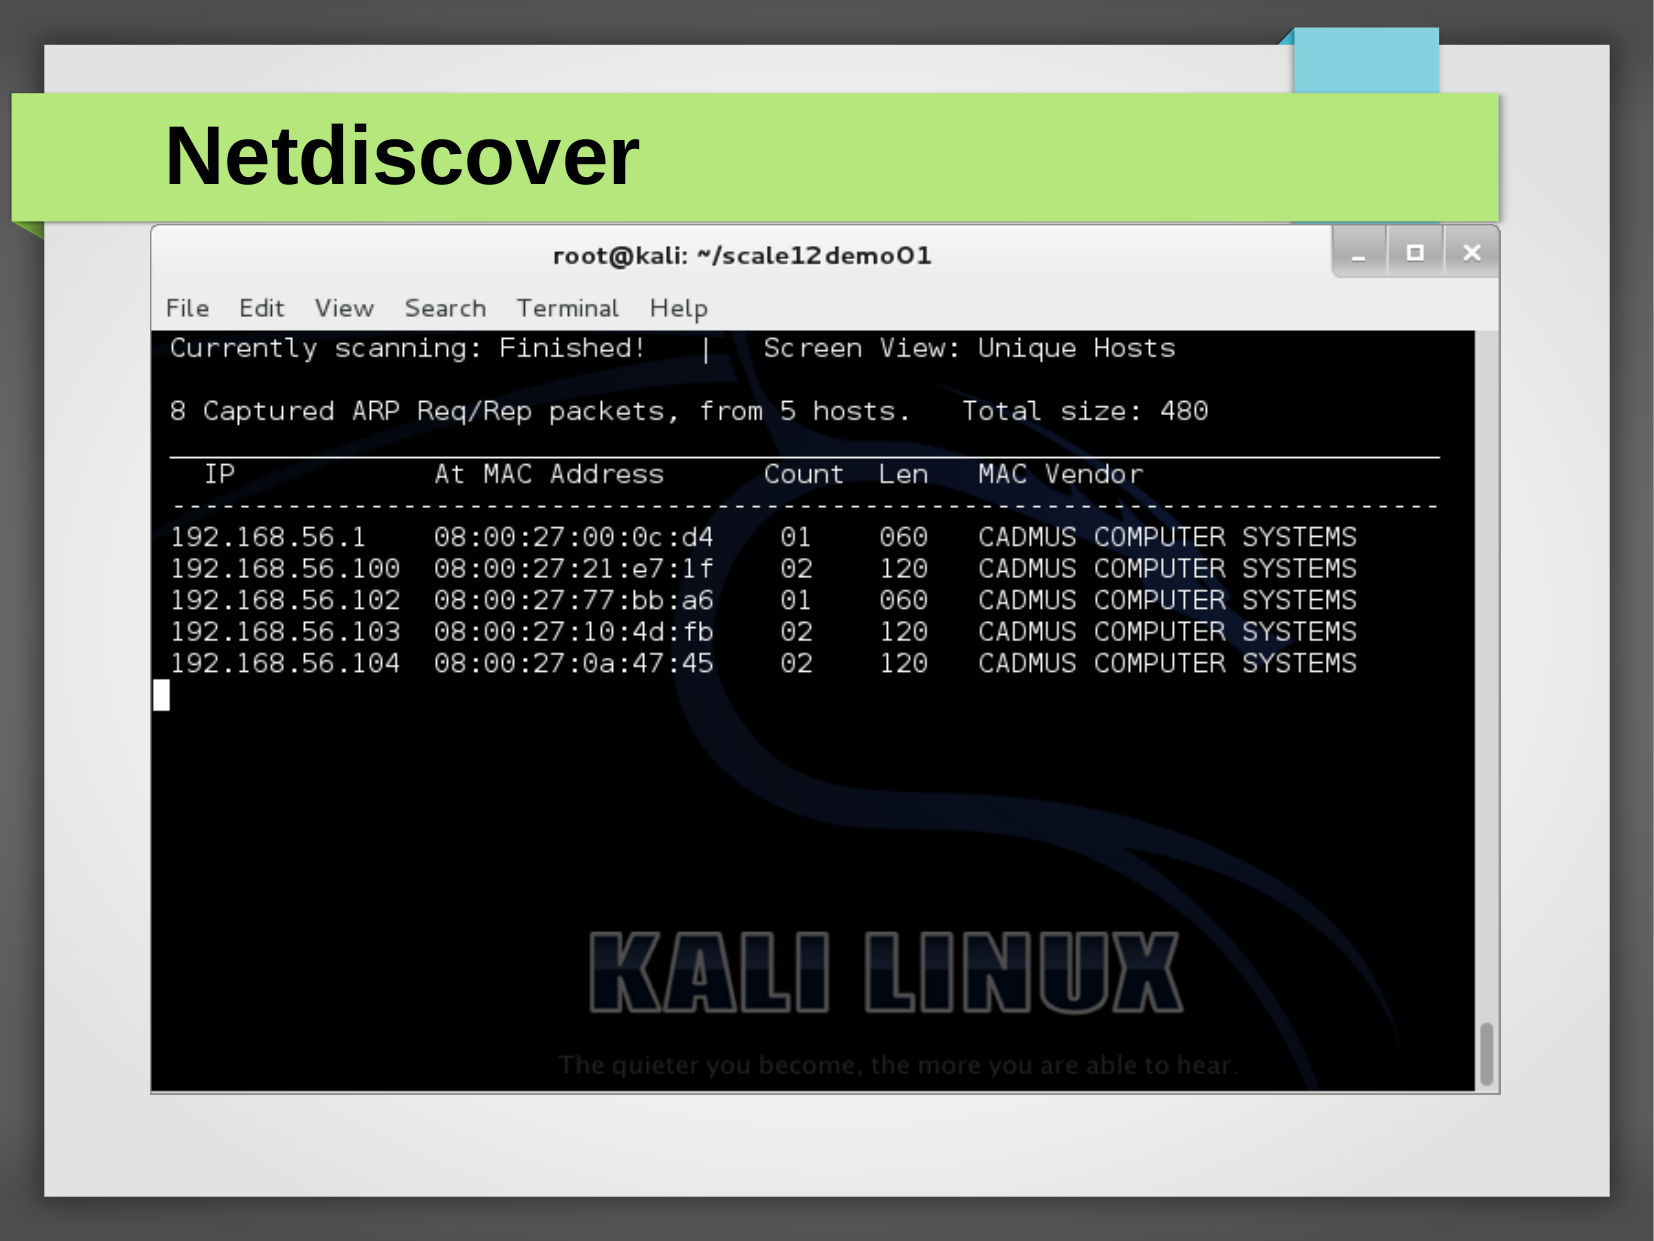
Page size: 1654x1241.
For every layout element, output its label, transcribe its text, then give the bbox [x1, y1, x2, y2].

text_box Netdiscover [150, 102, 656, 211]
picture [0, 0, 1654, 1241]
